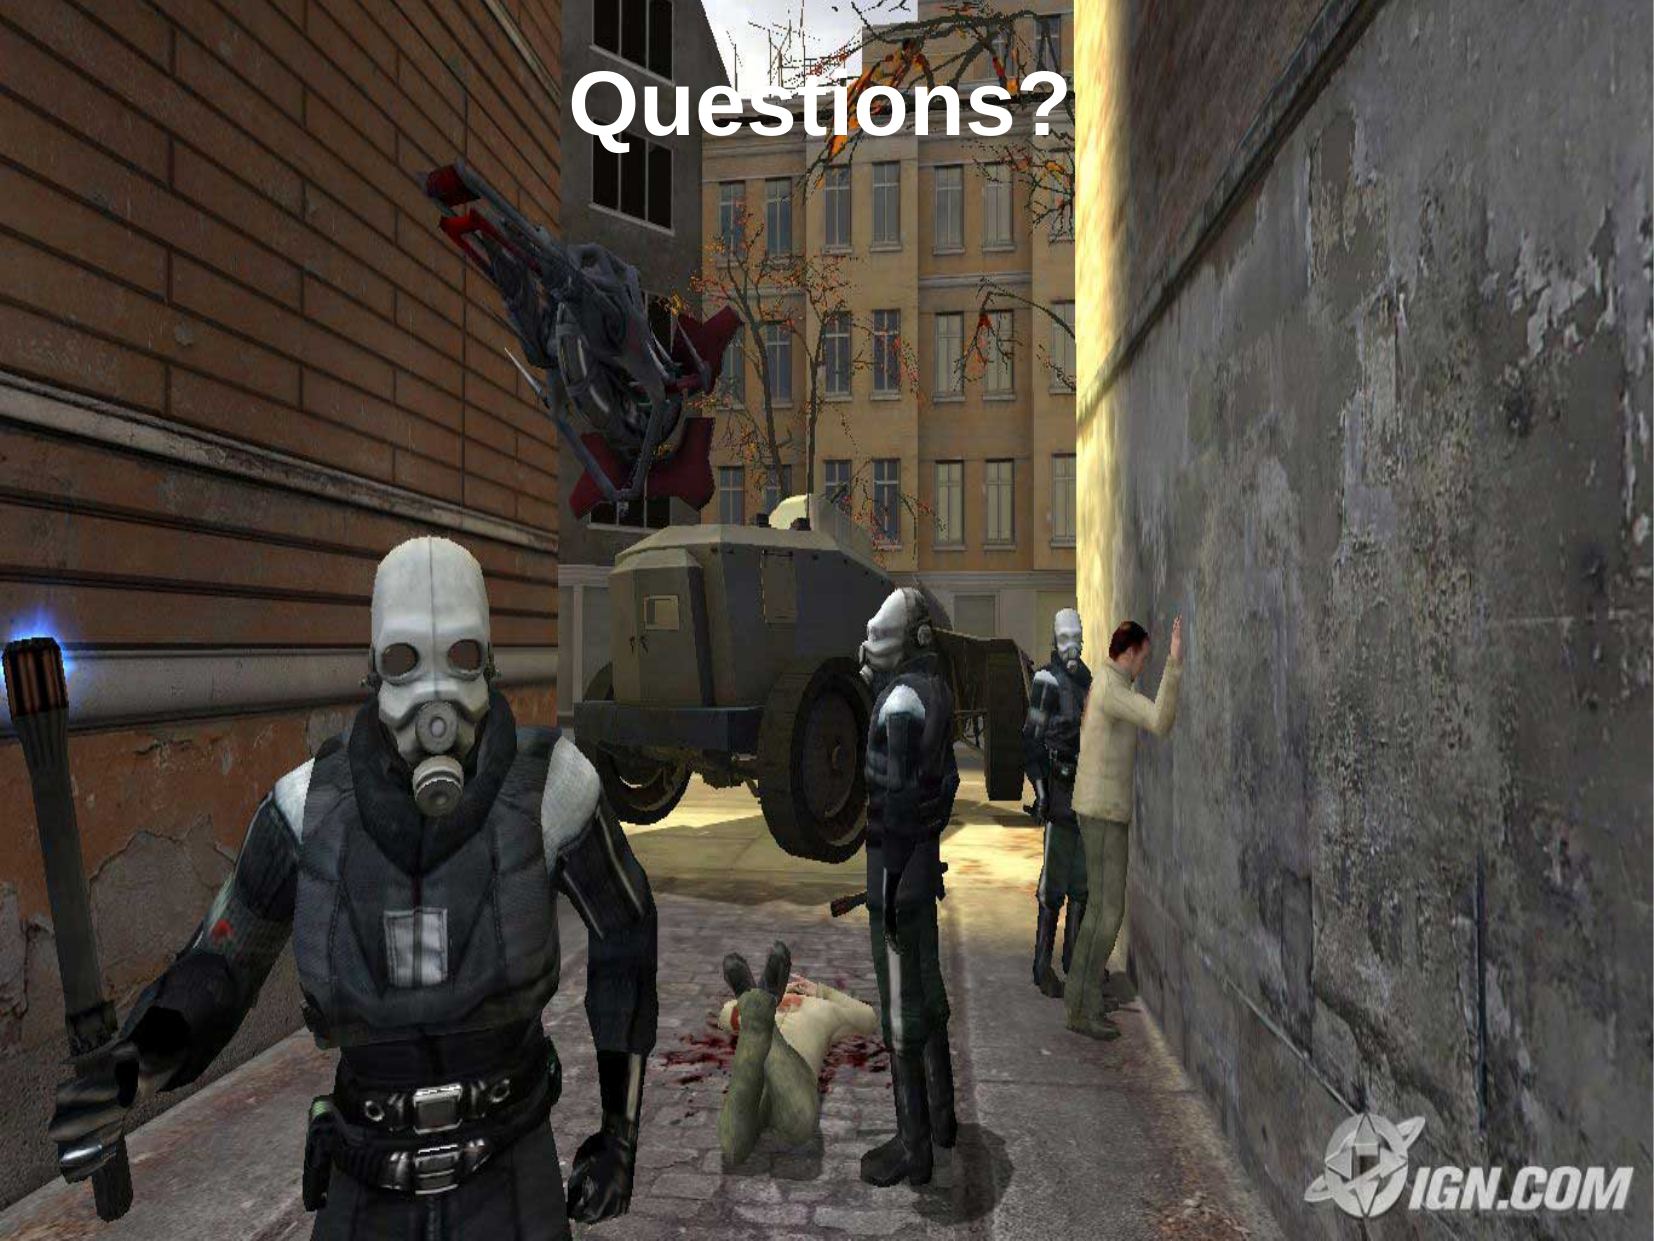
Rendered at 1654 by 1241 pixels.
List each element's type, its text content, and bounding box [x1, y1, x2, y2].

picture [0, 0, 1654, 1241]
title Questions? [76, 0, 1565, 208]
